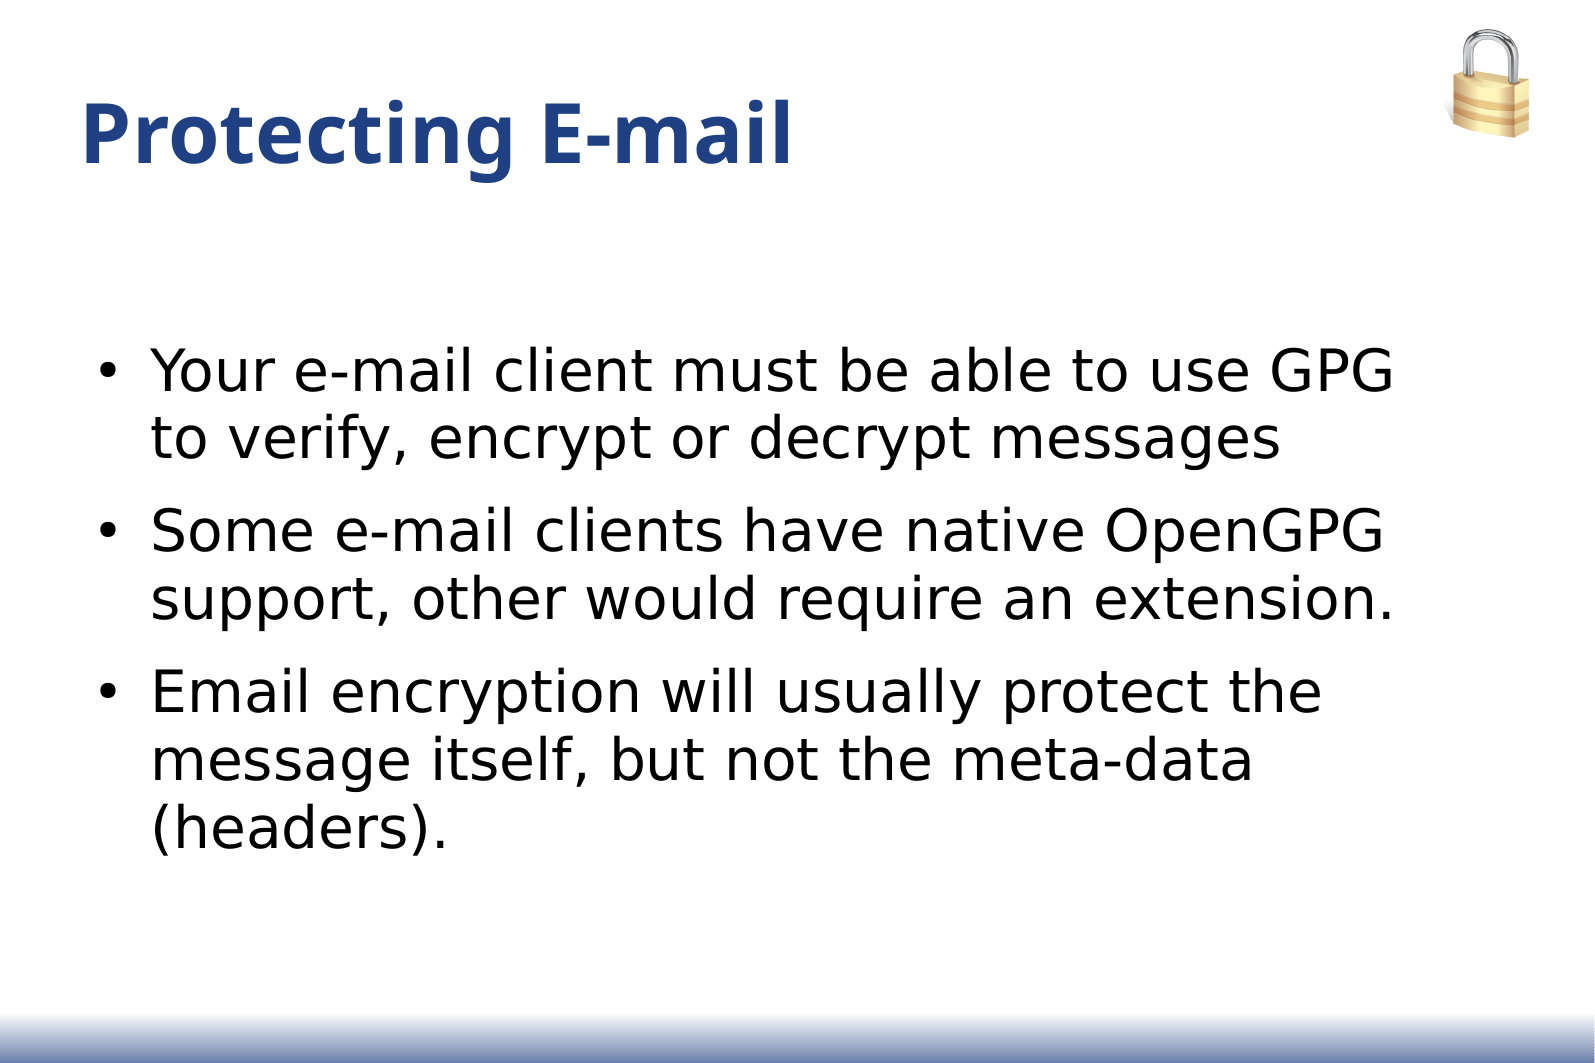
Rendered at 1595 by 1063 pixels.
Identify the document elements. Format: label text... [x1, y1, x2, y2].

list Your e-mail client must be able to use GPG to verify, encrypt or decrypt messages Some e-mail clients have native OpenGPG support, other would require an extension. Email encryption will usually protect the message itself, but not the meta-data (headers). [79, 248, 1515, 951]
title Protecting E-mail [79, 42, 1515, 220]
picture [1423, 25, 1555, 142]
